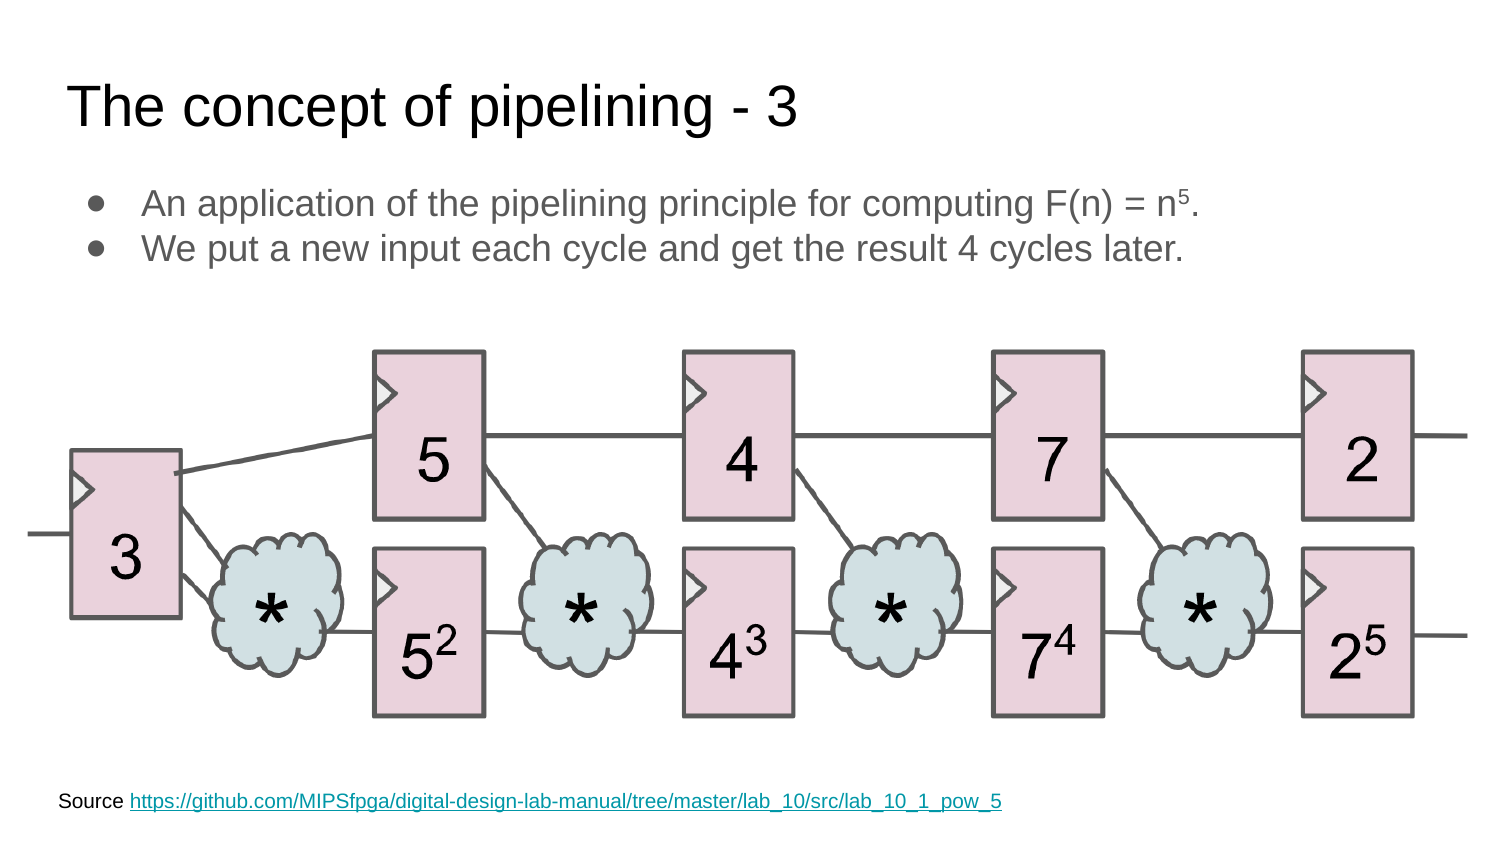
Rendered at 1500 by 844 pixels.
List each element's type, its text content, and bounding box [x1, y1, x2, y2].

picture [24, 343, 1475, 732]
title The concept of pipelining - 3 [51, 52, 1449, 147]
text_box Source https://github.com/MIPSfpga/digital-design-lab-manual/tree/master/lab_10/src/lab_10_1_pow_5 [43, 772, 1457, 829]
list An application of the pipelining principle for computing F(n) = n5. We put a new input each cycle and get the result 4 cycles later. [51, 163, 1449, 297]
